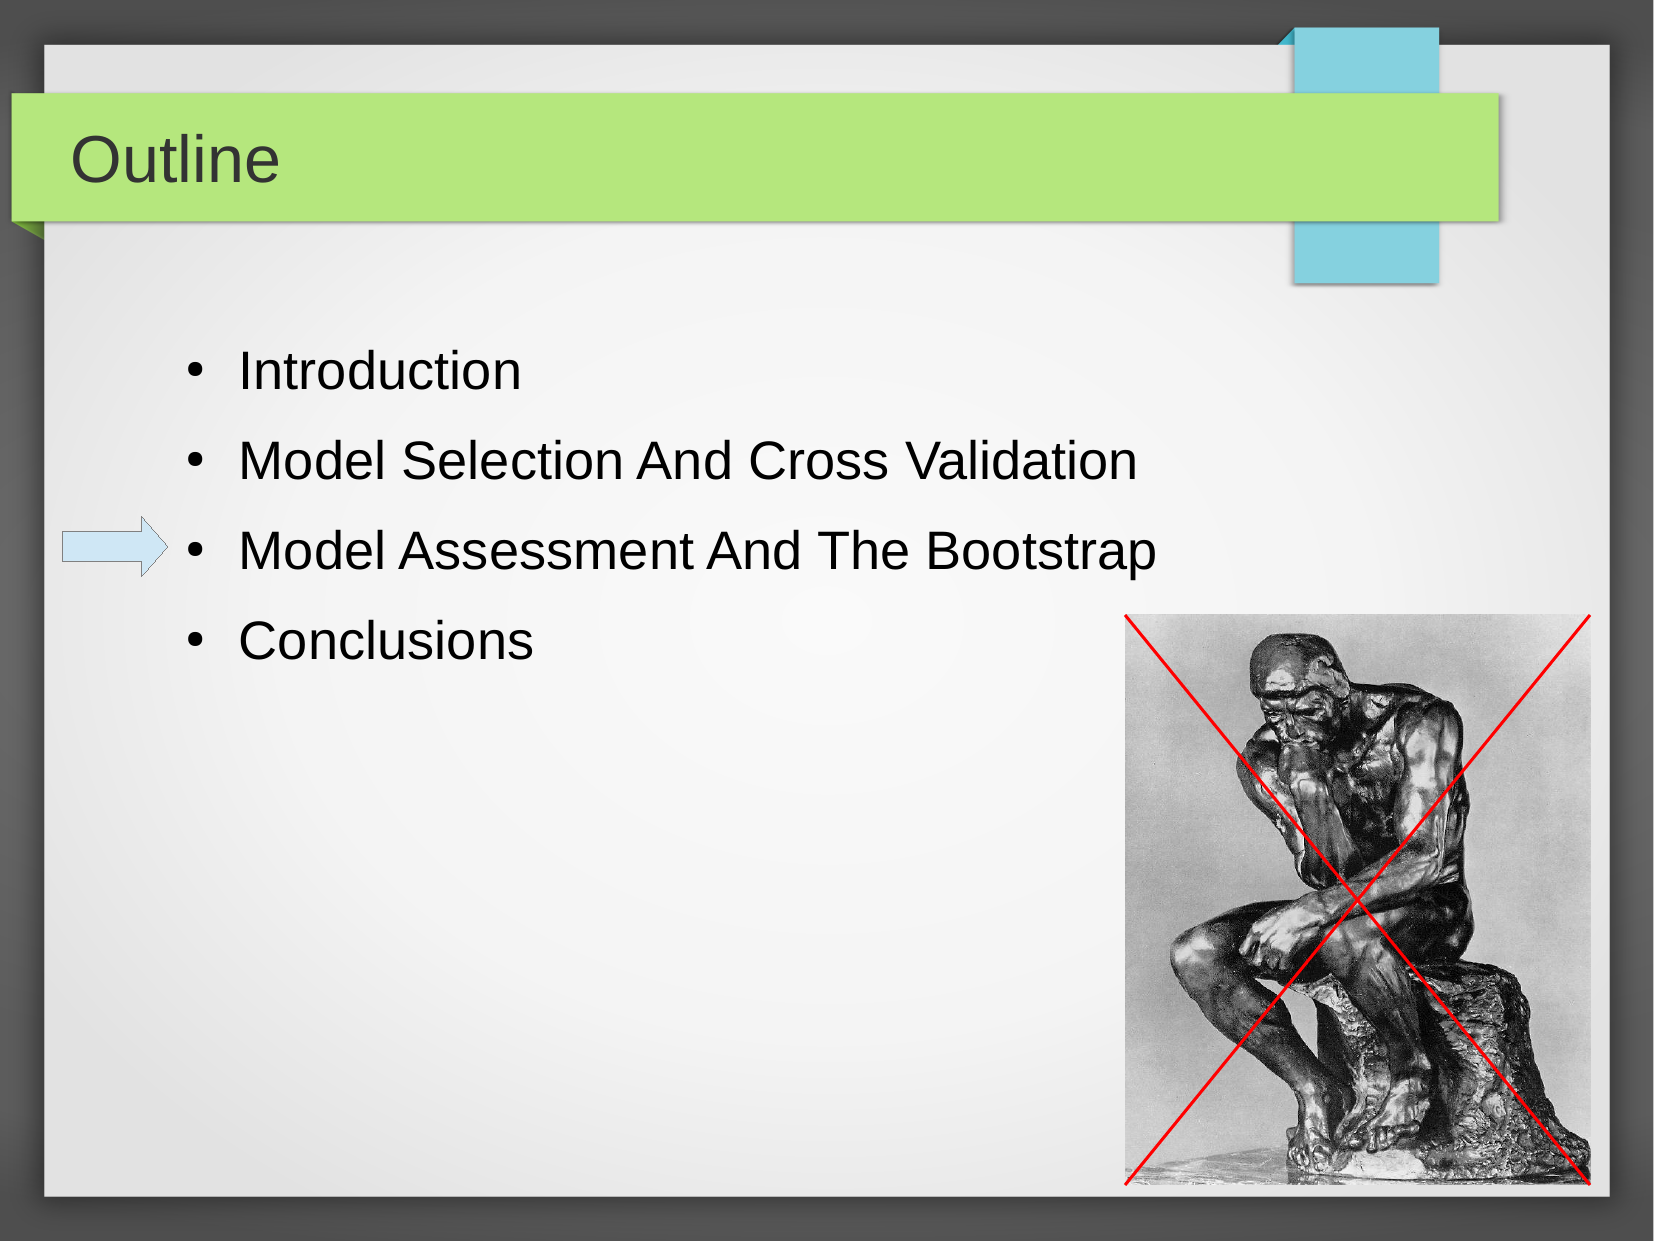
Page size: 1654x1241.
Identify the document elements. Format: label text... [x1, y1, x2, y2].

picture [0, 0, 1654, 1241]
list Introduction Model Selection And Cross Validation Model Assessment And The Bootstrap Conclusions [167, 340, 1623, 1060]
title Outline [70, 106, 1229, 213]
text_box [62, 516, 168, 577]
